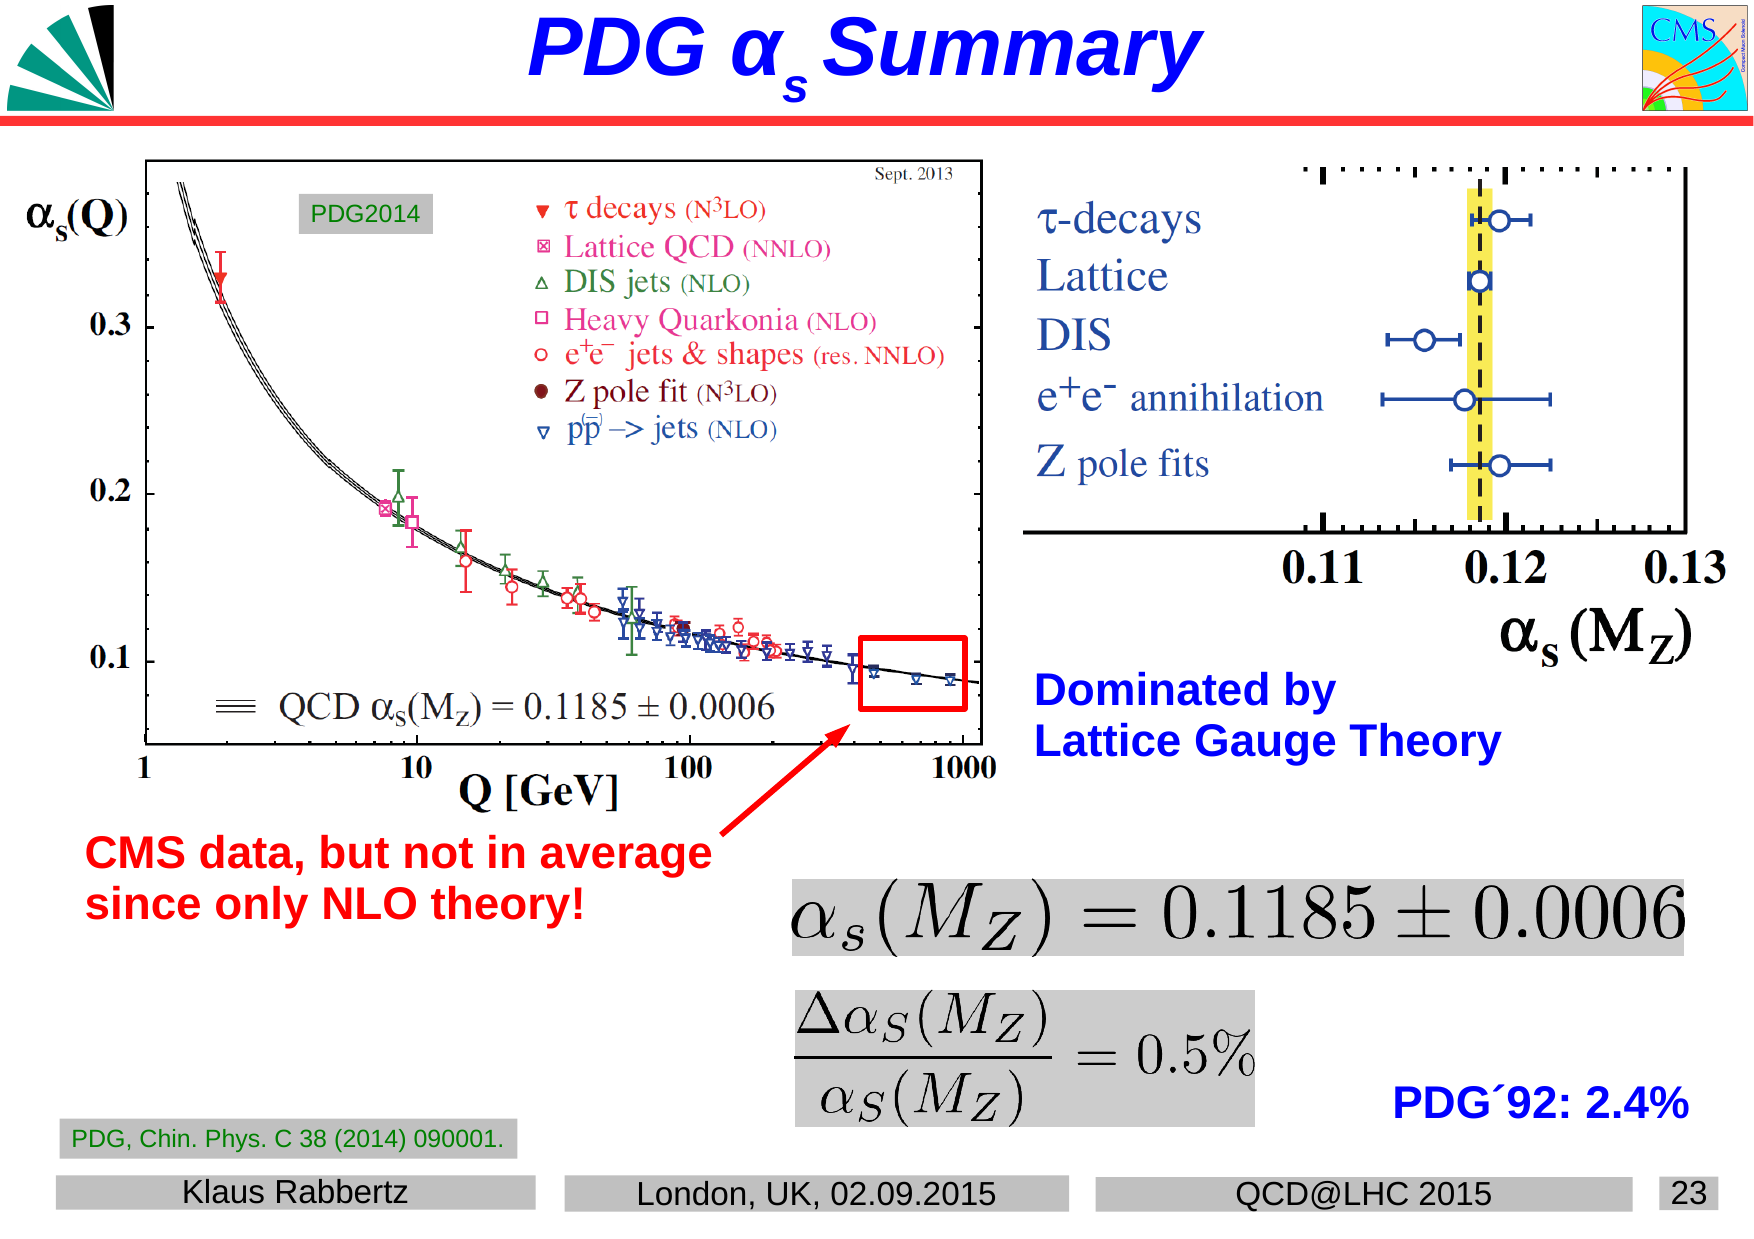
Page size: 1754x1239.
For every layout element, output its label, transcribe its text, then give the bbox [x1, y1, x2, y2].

picture [794, 989, 1255, 1127]
text_box PDG´92: 2.4% [1380, 1070, 1701, 1134]
picture [1642, 5, 1748, 111]
picture [7, 5, 114, 112]
picture [18, 143, 1004, 814]
title PDG αs Summary [123, 0, 1606, 114]
text_box Dominated by Lattice Gauge Theory [1022, 658, 1515, 773]
text_box PDG, Chin. Phys. C 38 (2014) 090001. [59, 1118, 518, 1159]
picture [791, 878, 1685, 957]
text_box PDG2014 [298, 193, 433, 234]
text_box CMS data, but not in average since only NLO theory! [72, 820, 726, 936]
picture [1023, 167, 1734, 676]
